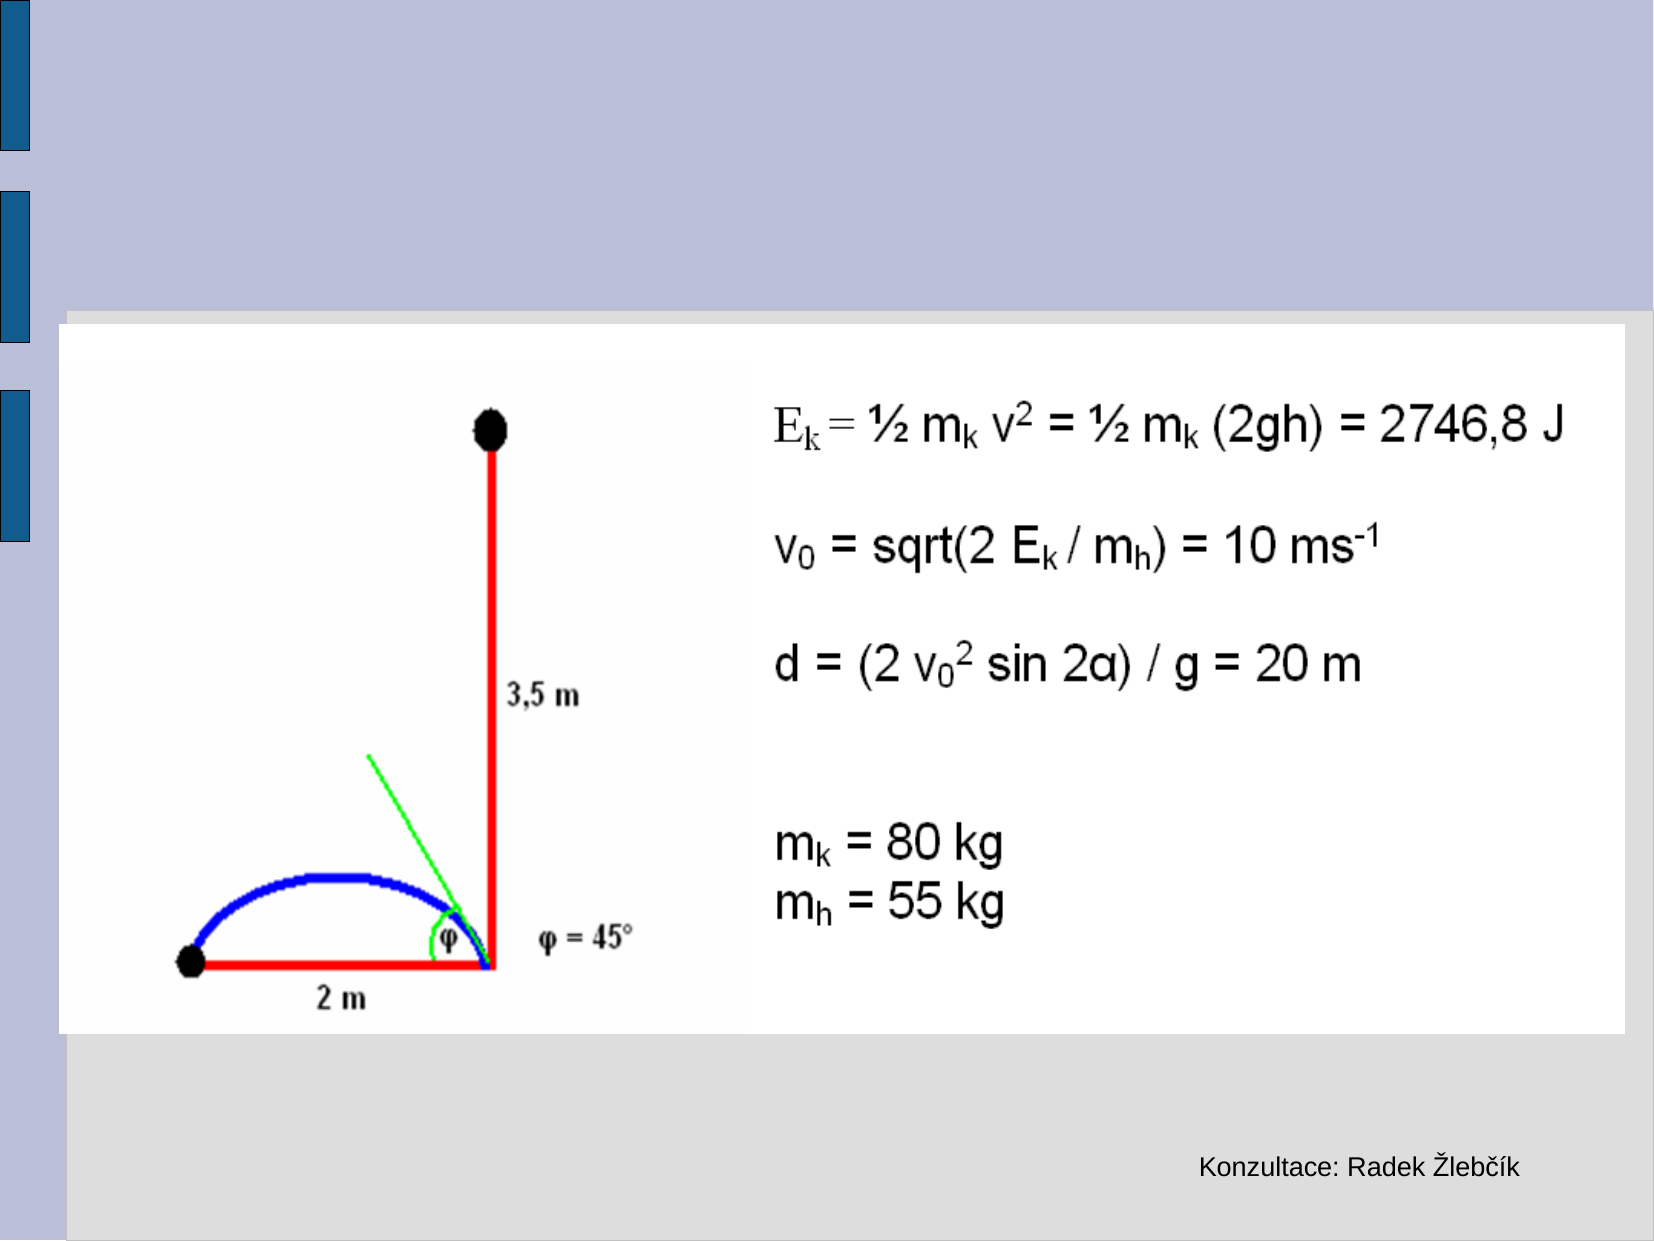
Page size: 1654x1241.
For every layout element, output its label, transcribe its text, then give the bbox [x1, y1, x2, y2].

picture [59, 324, 1625, 1034]
list Konzultace: Radek Žlebčík [1181, 1151, 1625, 1211]
